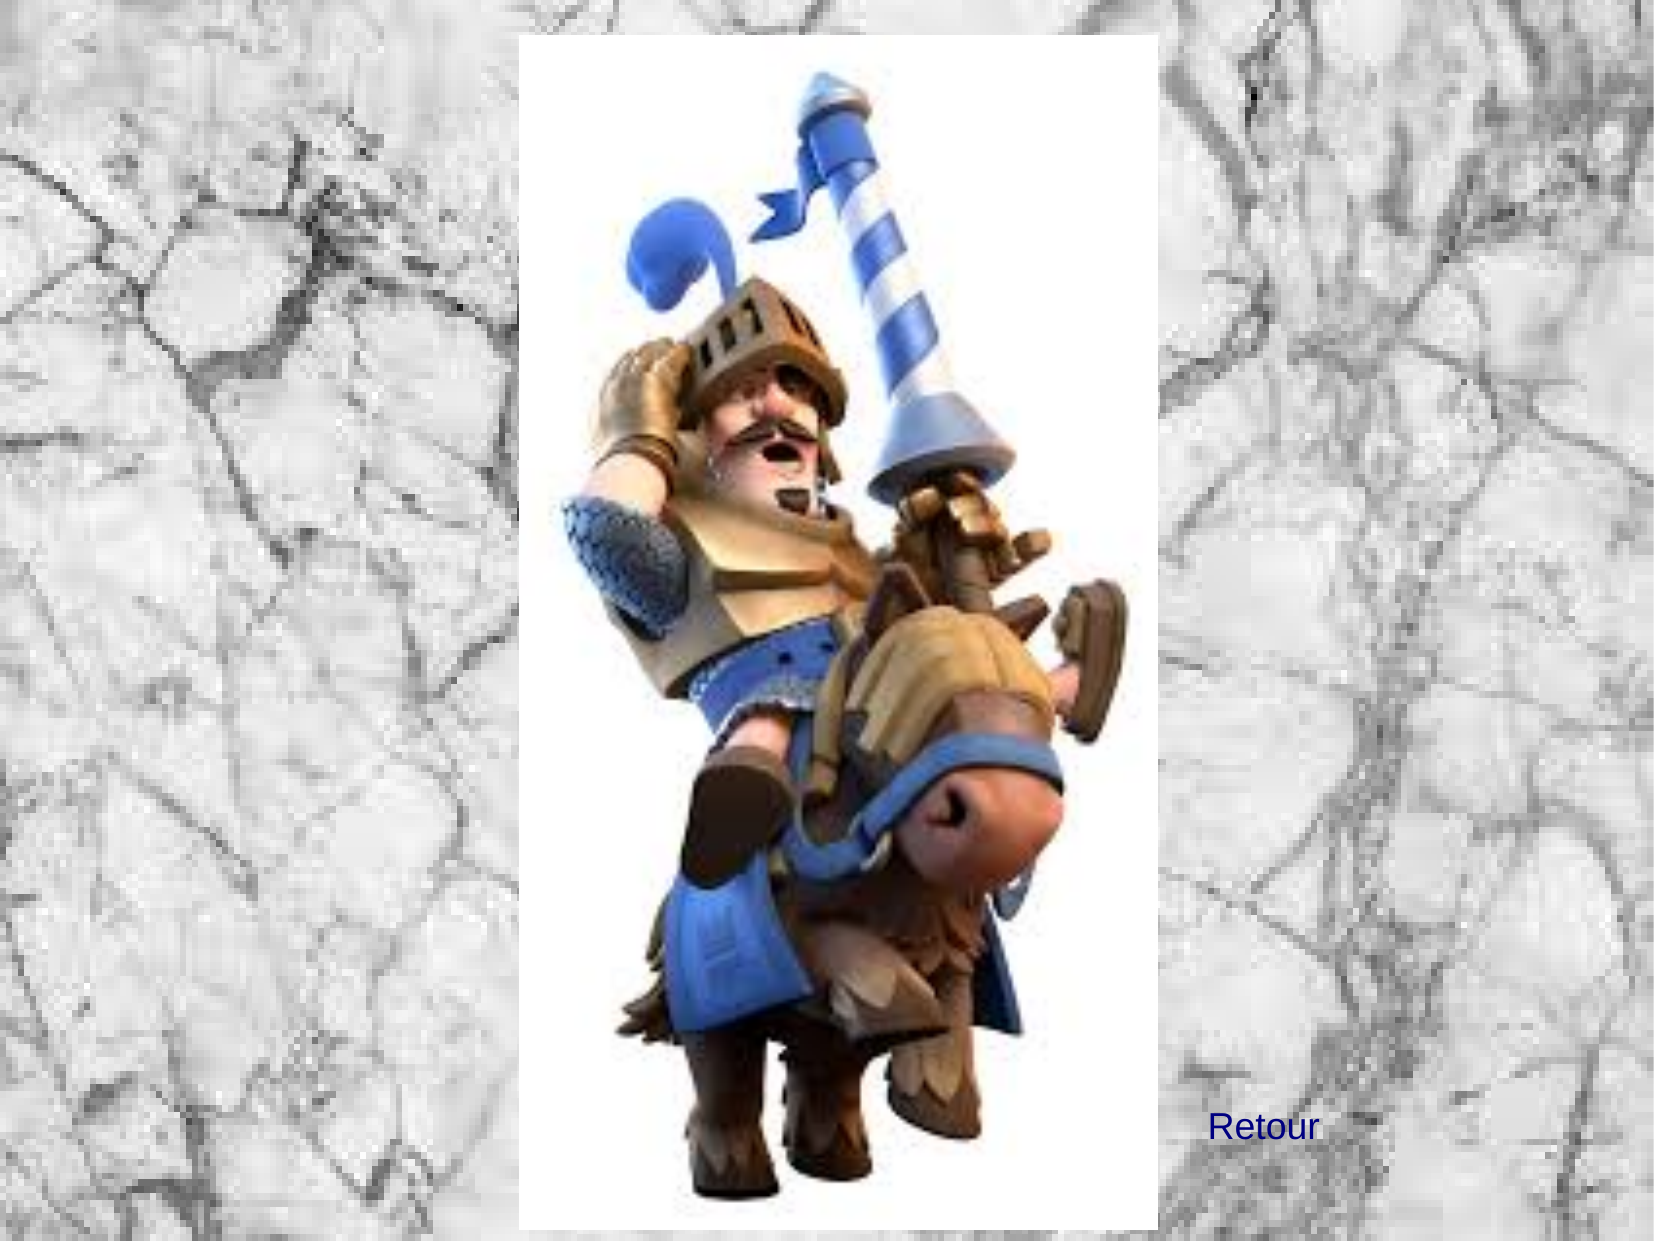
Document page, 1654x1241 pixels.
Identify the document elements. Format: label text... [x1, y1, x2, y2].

text_box Retour [1192, 1098, 1583, 1155]
picture [0, 0, 1654, 1241]
